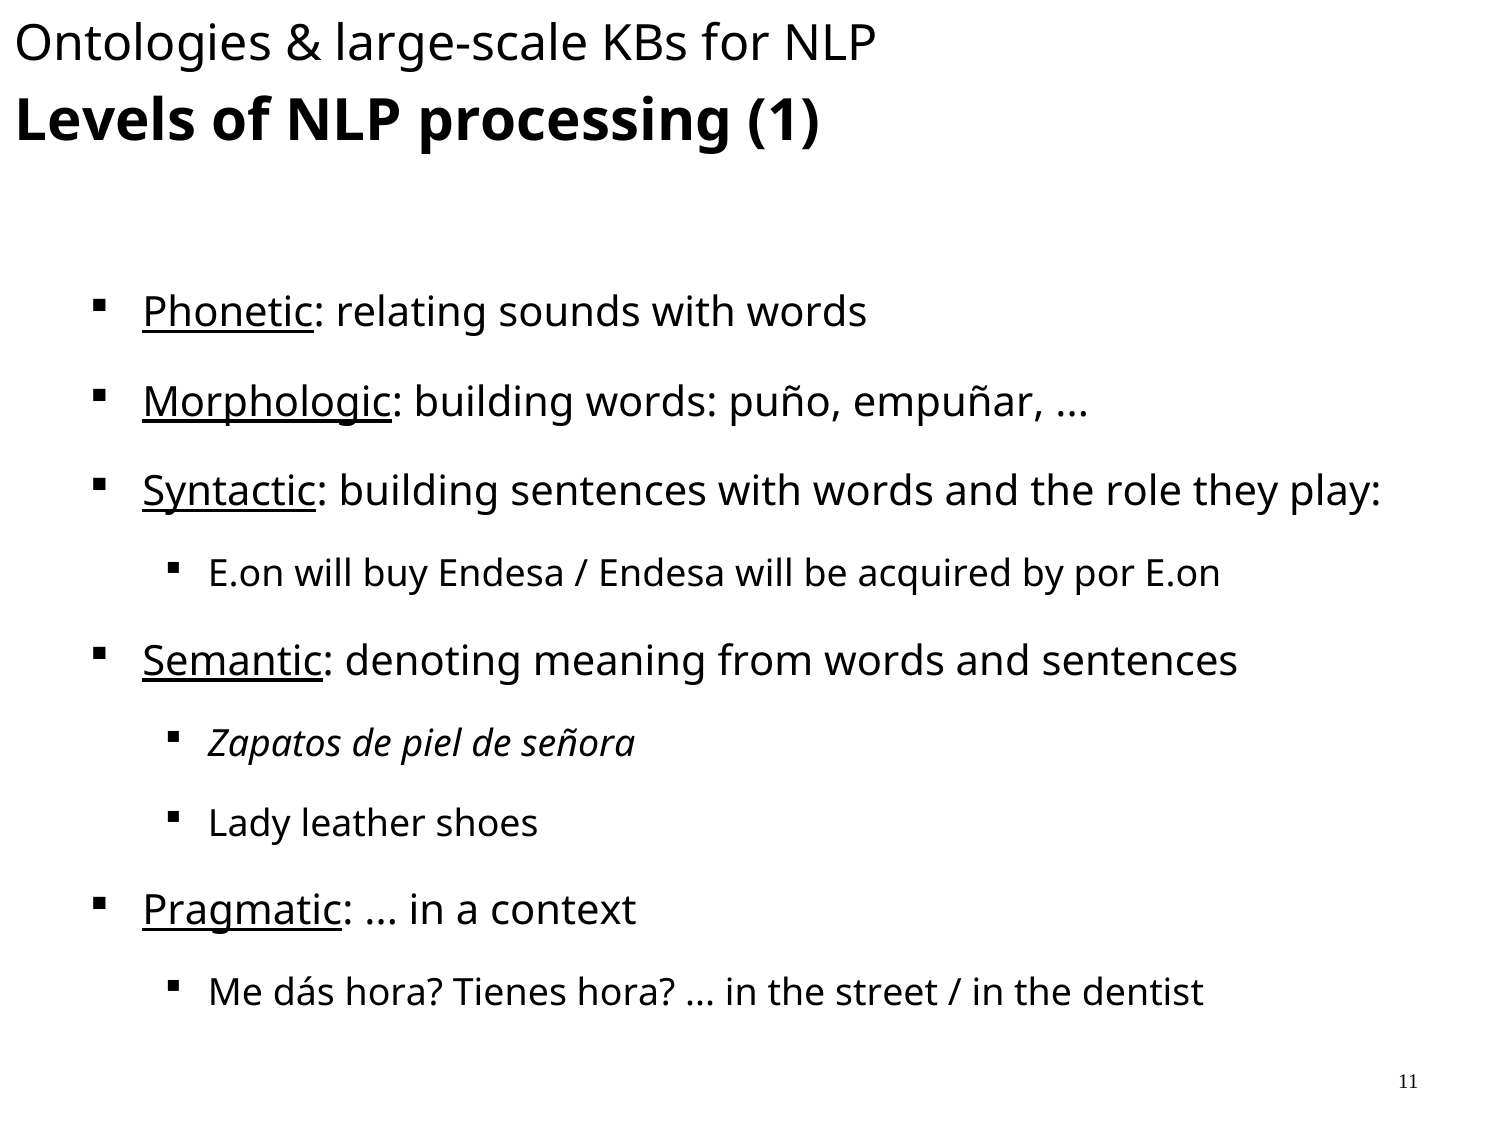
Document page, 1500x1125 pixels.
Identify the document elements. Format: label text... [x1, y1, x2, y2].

list Phonetic: relating sounds with words Morphologic: building words: puño, empuñar, ... Syntactic: building sentences with words and the role they play: E.on will buy Endesa / Endesa will be acquired by por E.on Semantic: denoting meaning from words and sentences Zapatos de piel de señora Lady leather shoes Pragmatic: ... in a context Me dás hora? Tienes hora? ... in the street / in the dentist [75, 173, 1438, 1001]
title Ontologies & large-scale KBs for NLP Levels of NLP processing (1) [0, 0, 1500, 156]
